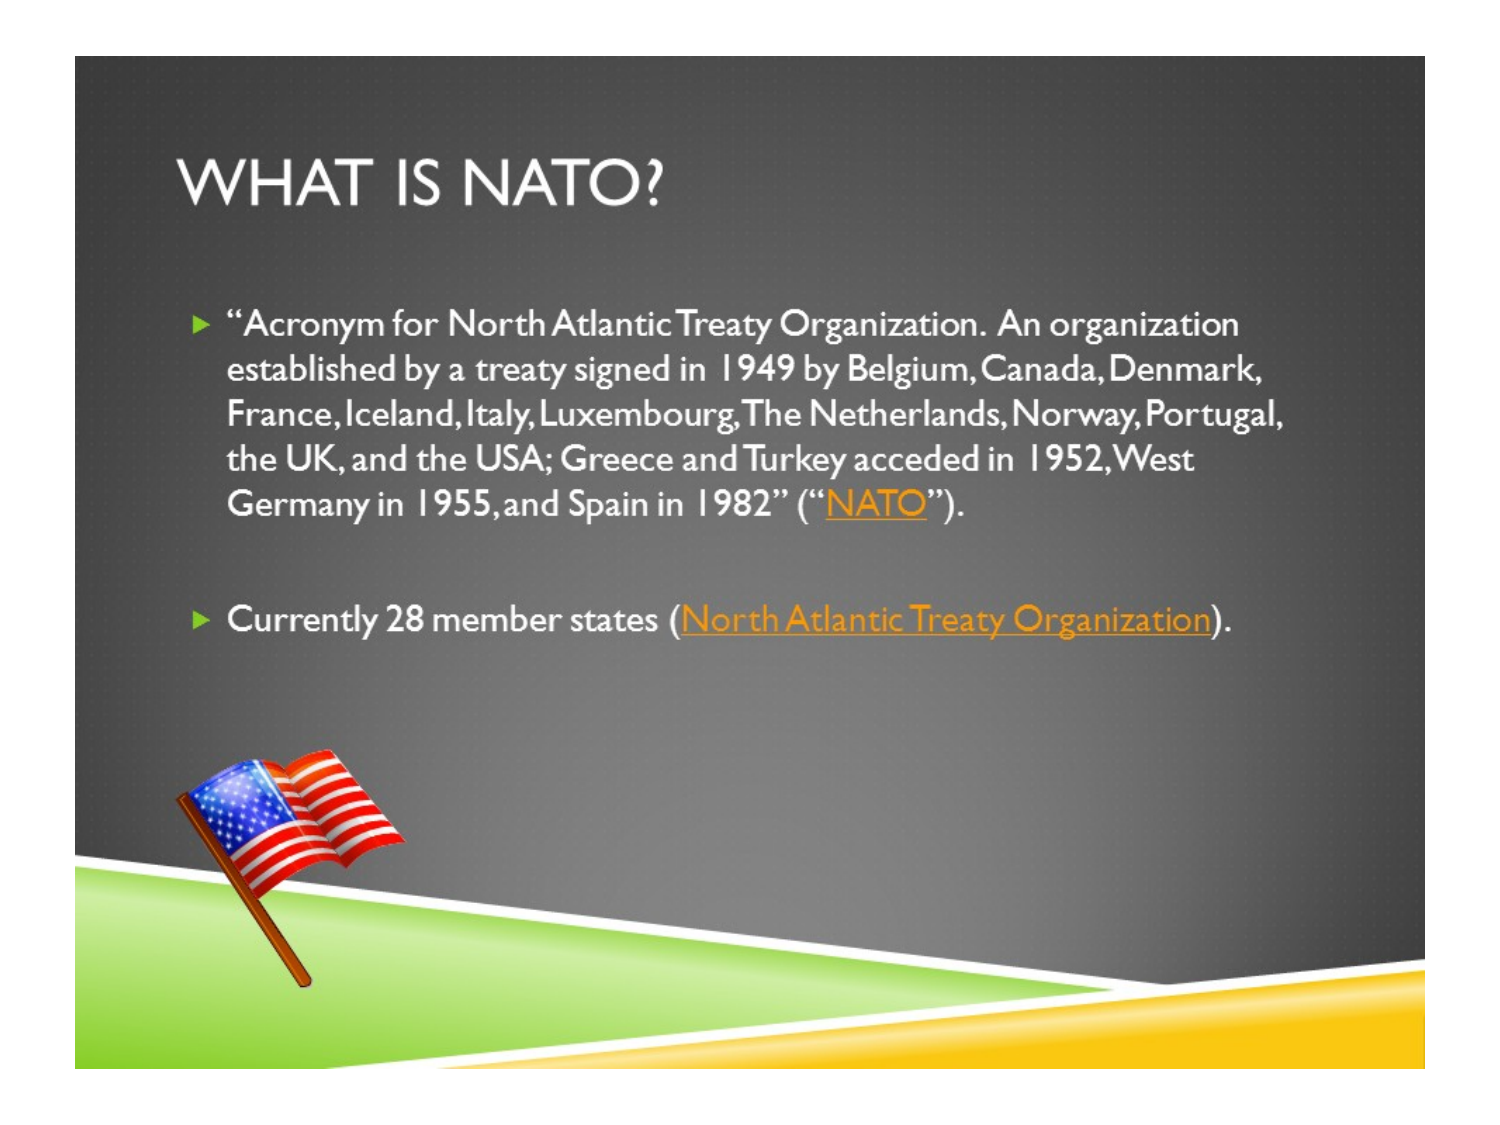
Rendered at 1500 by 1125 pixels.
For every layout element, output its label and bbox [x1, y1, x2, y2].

picture [75, 56, 1425, 1069]
